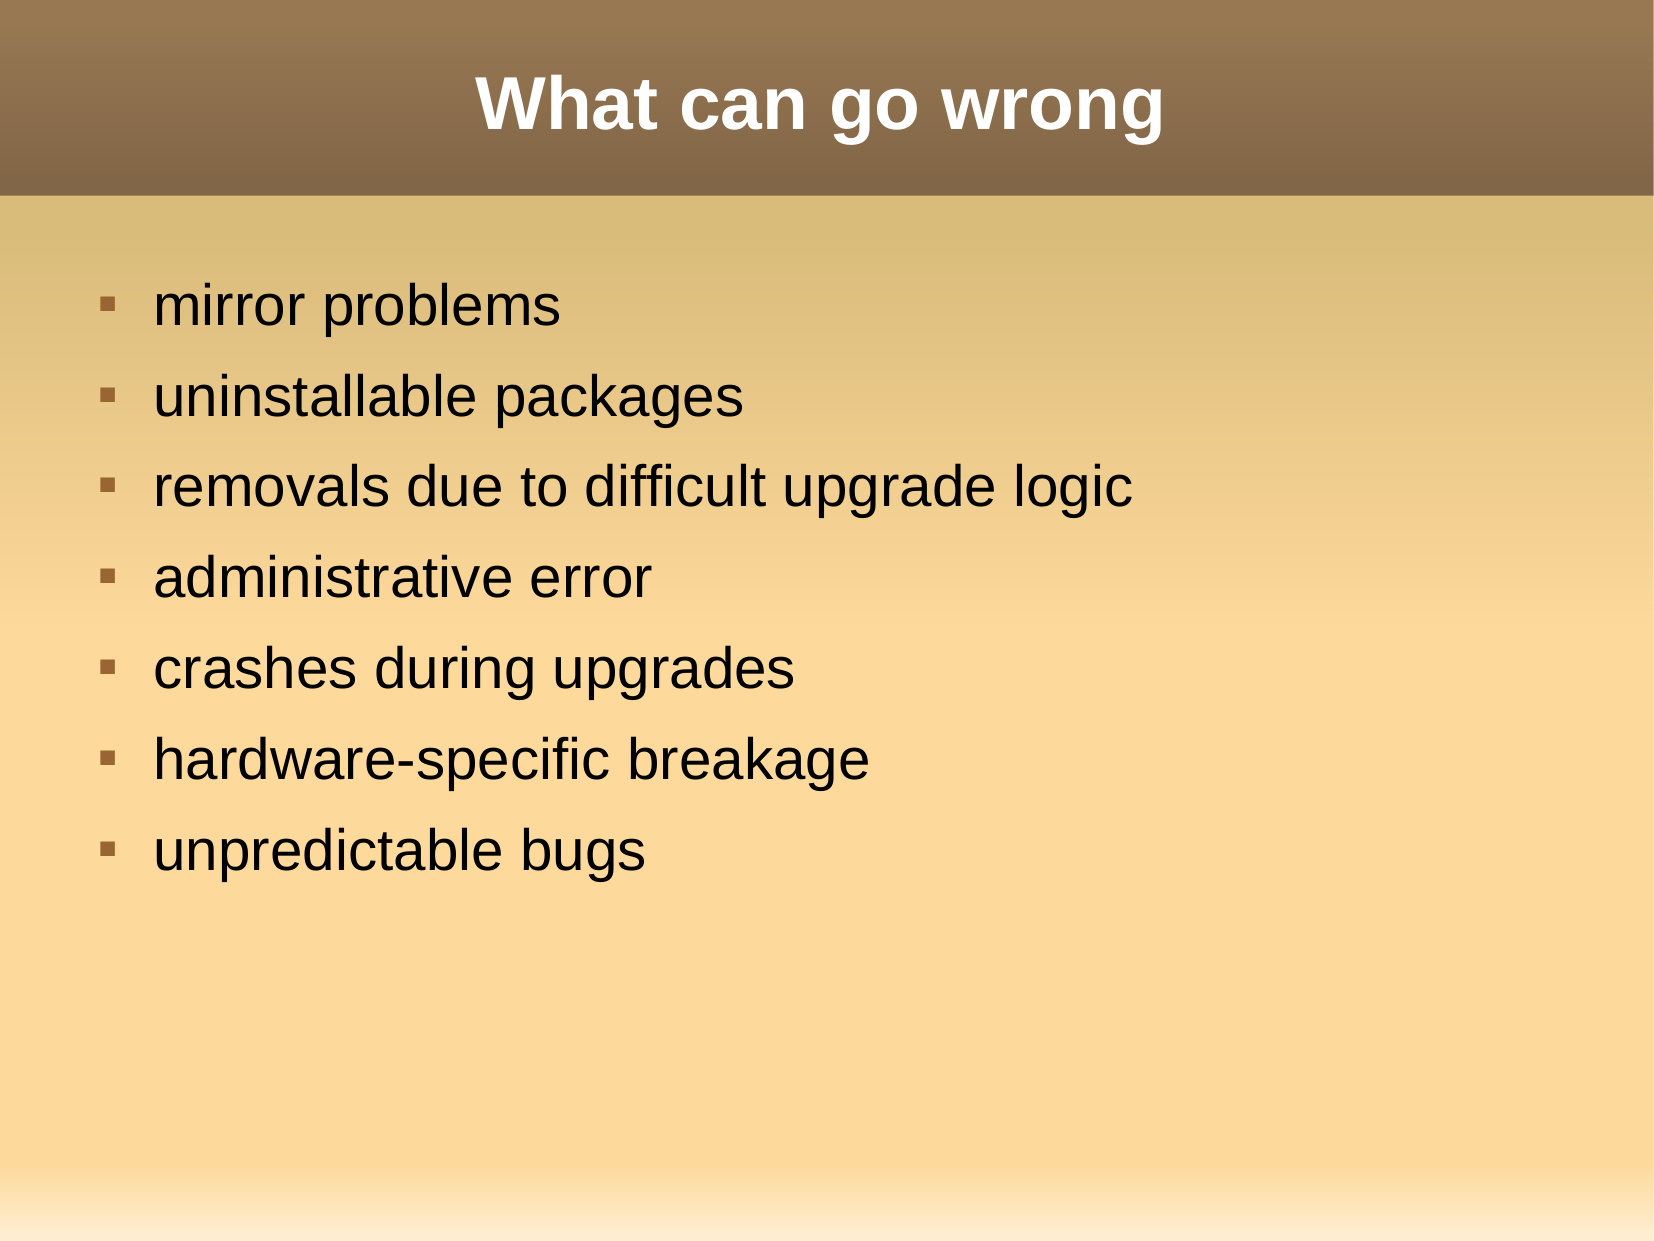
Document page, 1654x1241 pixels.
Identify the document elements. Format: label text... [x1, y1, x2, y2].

picture [0, 0, 1654, 1241]
list mirror problems uninstallable packages removals due to difficult upgrade logic administrative error crashes during upgrades hardware-specific breakage unpredictable bugs [82, 272, 1571, 1077]
title What can go wrong [76, 0, 1565, 208]
